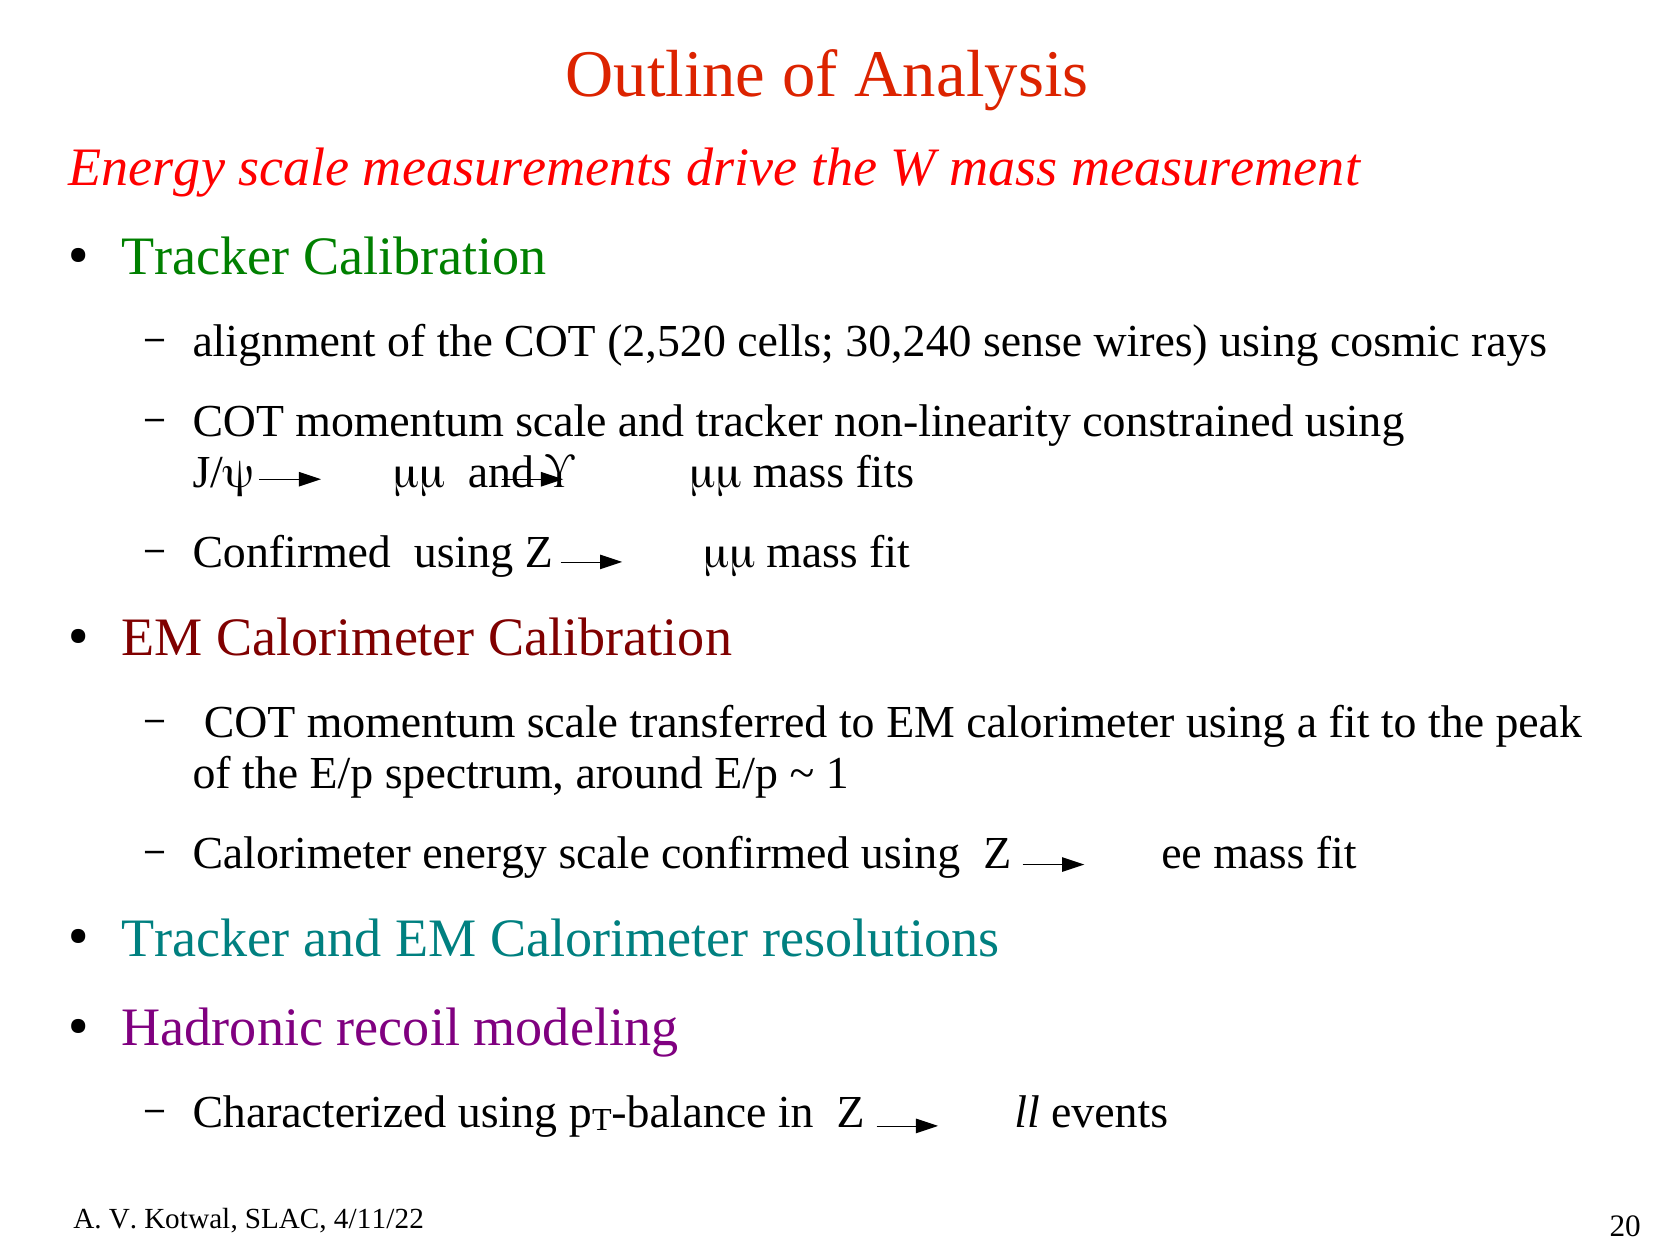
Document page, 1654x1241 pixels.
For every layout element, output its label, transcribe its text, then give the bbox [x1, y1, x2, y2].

title Outline of Analysis [121, 20, 1534, 127]
list Energy scale measurements drive the W mass measurement Tracker Calibration alignment of the COT (2,520 cells; 30,240 sense wires) using cosmic rays COT momentum scale and tracker non-linearity constrained using J/ψ μμ and ϒ μμ mass fits Confirmed using Z μμ mass fit EM Calorimeter Calibration COT momentum scale transferred to EM calorimeter using a fit to the peak of the E/p spectrum, around E/p ~ 1 Calorimeter energy scale confirmed using Z ee mass fit Tracker and EM Calorimeter resolutions Hadronic recoil modeling Characterized using pT-balance in Z ll events [50, 136, 1597, 1229]
